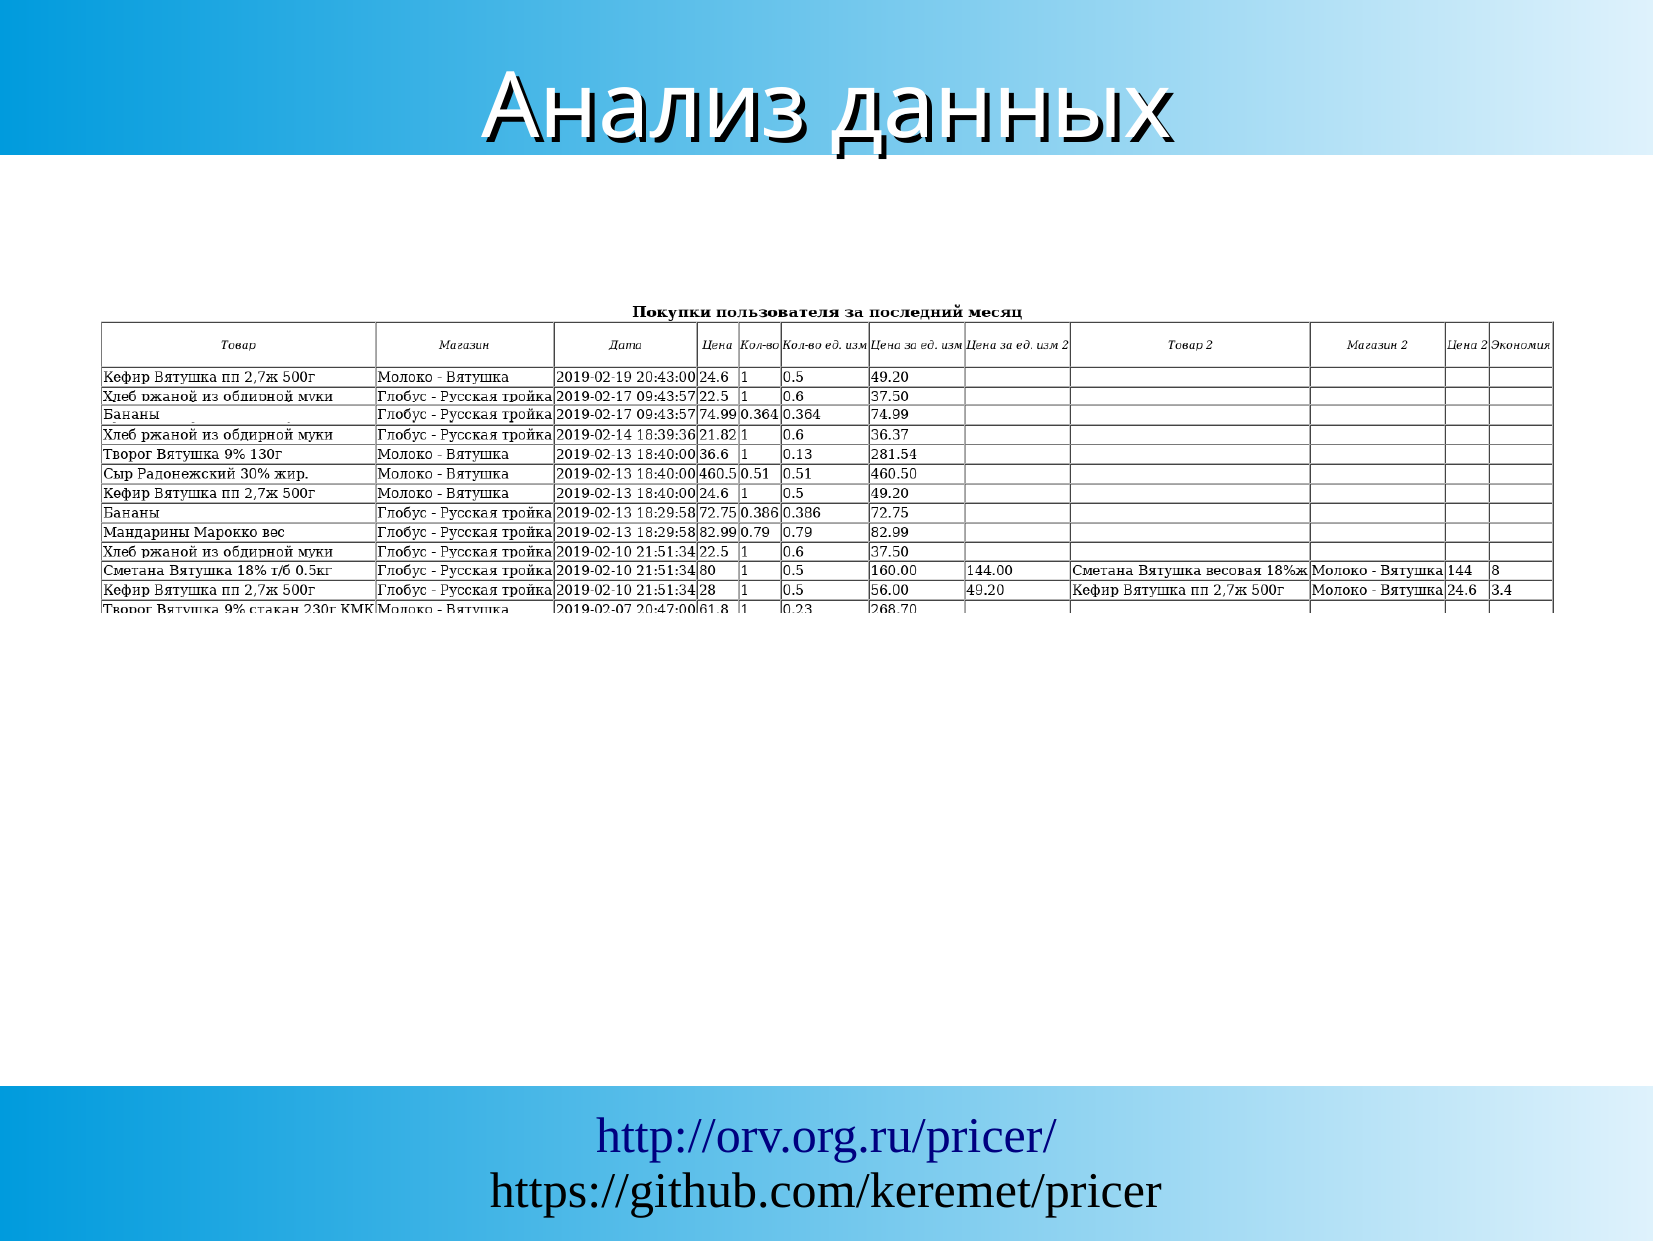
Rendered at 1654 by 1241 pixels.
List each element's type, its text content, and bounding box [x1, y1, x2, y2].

title Анализ данных [82, 48, 1571, 156]
picture [90, 299, 1571, 613]
